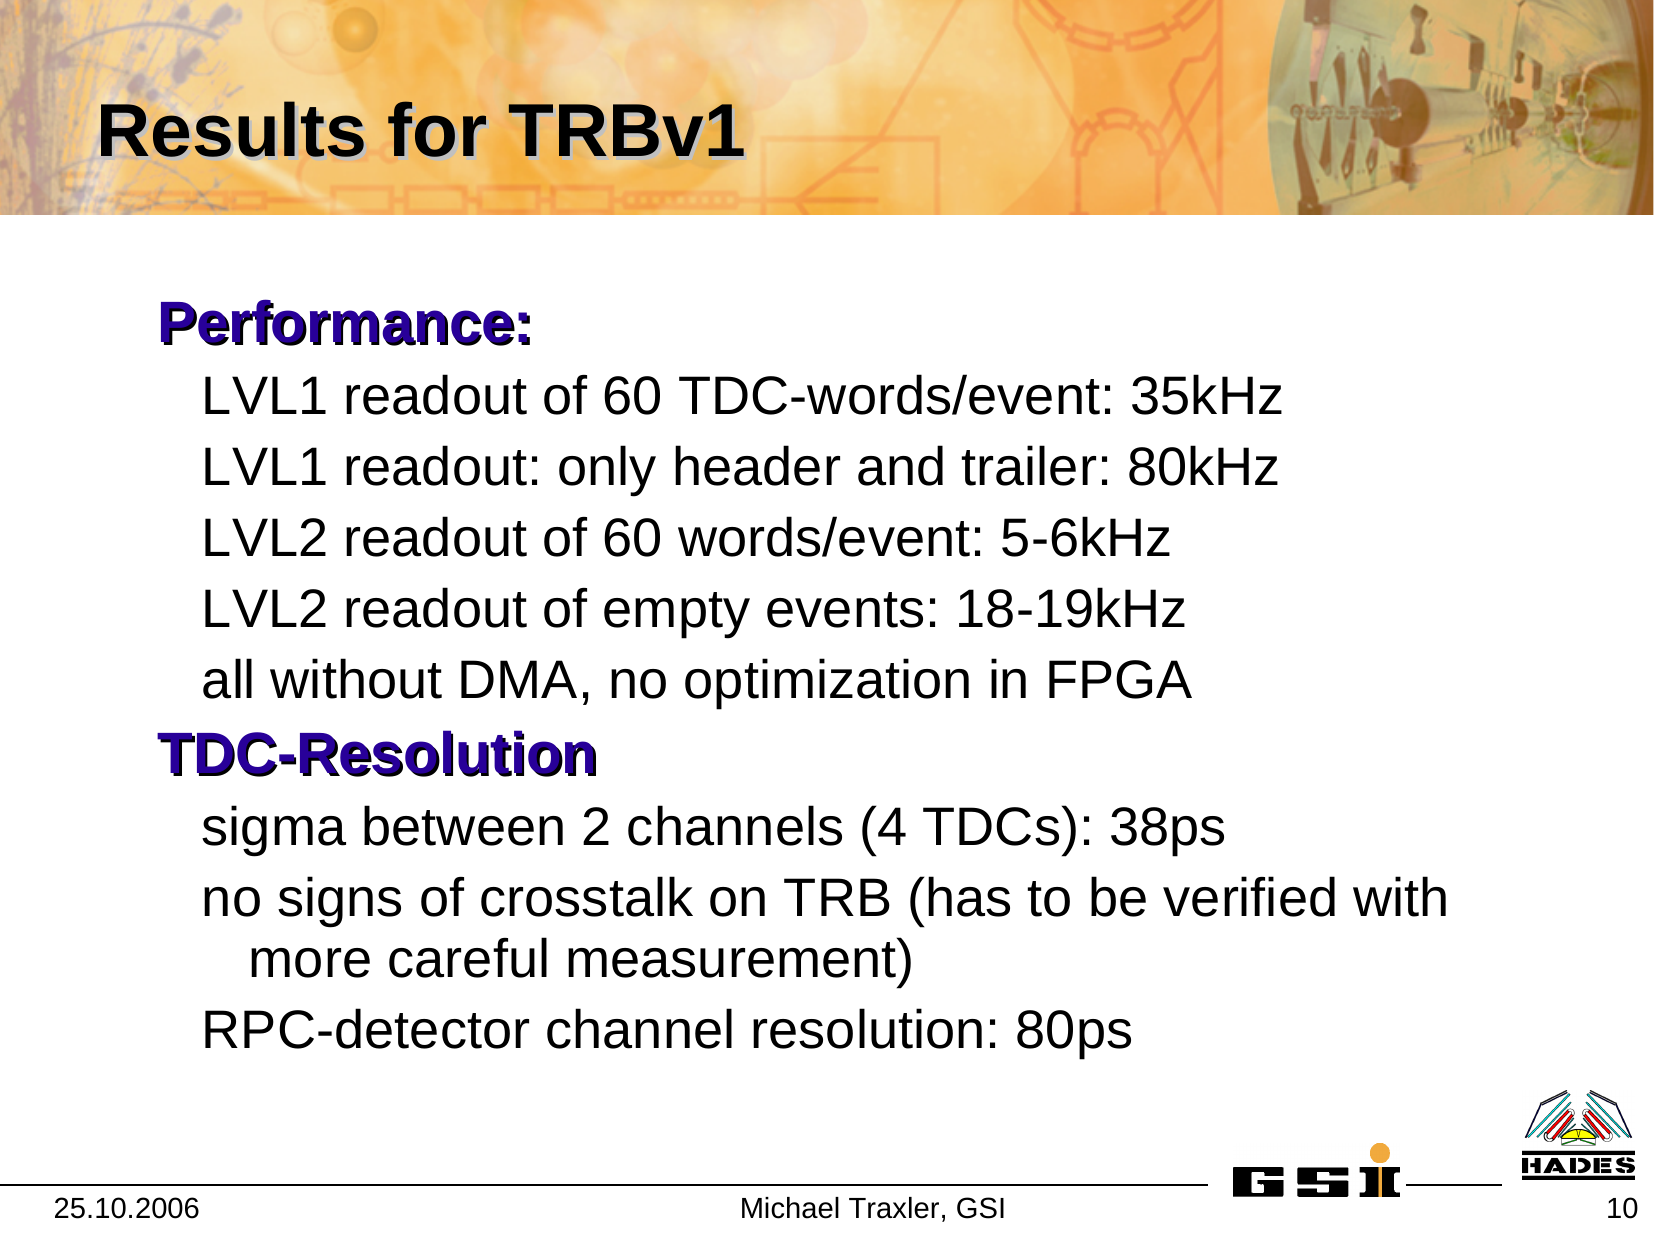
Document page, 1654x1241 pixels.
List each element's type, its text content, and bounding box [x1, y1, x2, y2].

picture [0, 0, 1654, 215]
title Results for TRBv1 [96, 27, 1502, 235]
picture [1522, 1090, 1635, 1180]
picture [1233, 1143, 1400, 1197]
list Performance: LVL1 readout of 60 TDC-words/event: 35kHz LVL1 readout: only header and trailer: 80kHz LVL2 readout of 60 words/event: 5-6kHz LVL2 readout of empty events: 18-19kHz all without DMA, no optimization in FPGA TDC-Resolution sigma between 2 channels (4 TDCs): 38ps no signs of crosstalk on TRB (has to be verified with more careful measurement) RPC-detector channel resolution: 80ps [82, 290, 1571, 1109]
